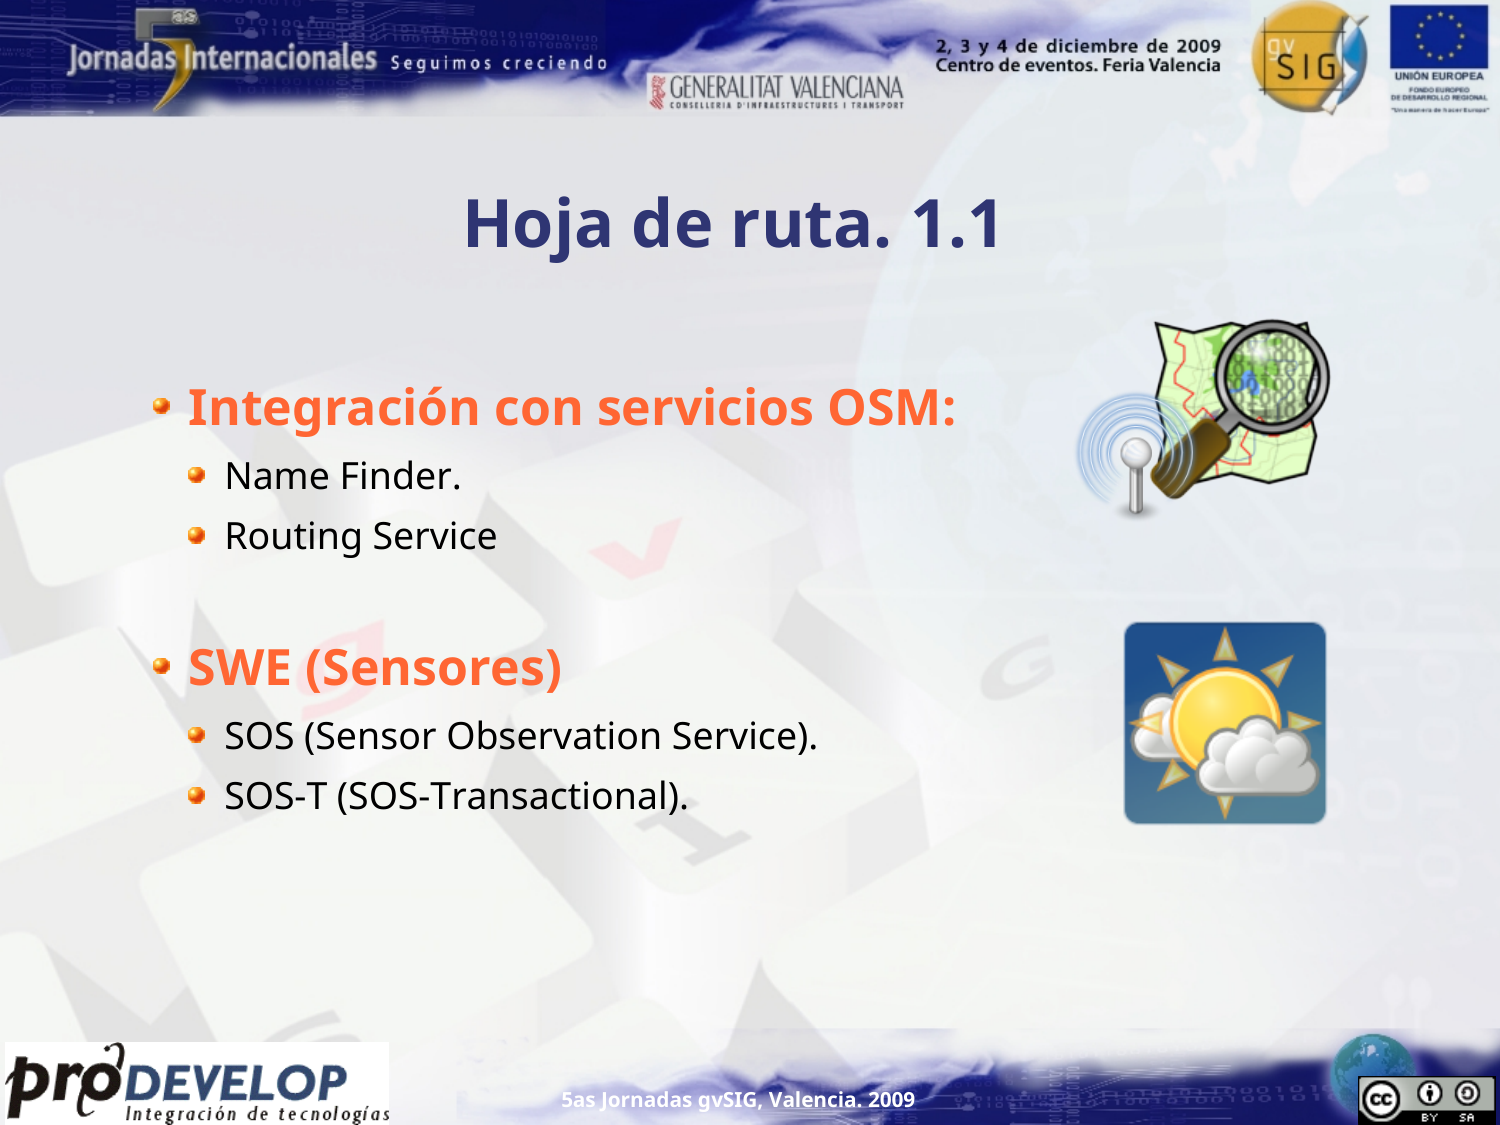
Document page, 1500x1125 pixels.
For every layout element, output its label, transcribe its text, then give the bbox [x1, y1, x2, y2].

title Hoja de ruta. 1.1 [59, 118, 1410, 325]
list Integración con servicios OSM: Name Finder. Routing Service SWE (Sensores) SOS (Sensor Observation Service). SOS-T (SOS-Transactional). [118, 372, 1034, 857]
picture [0, 0, 1500, 1125]
